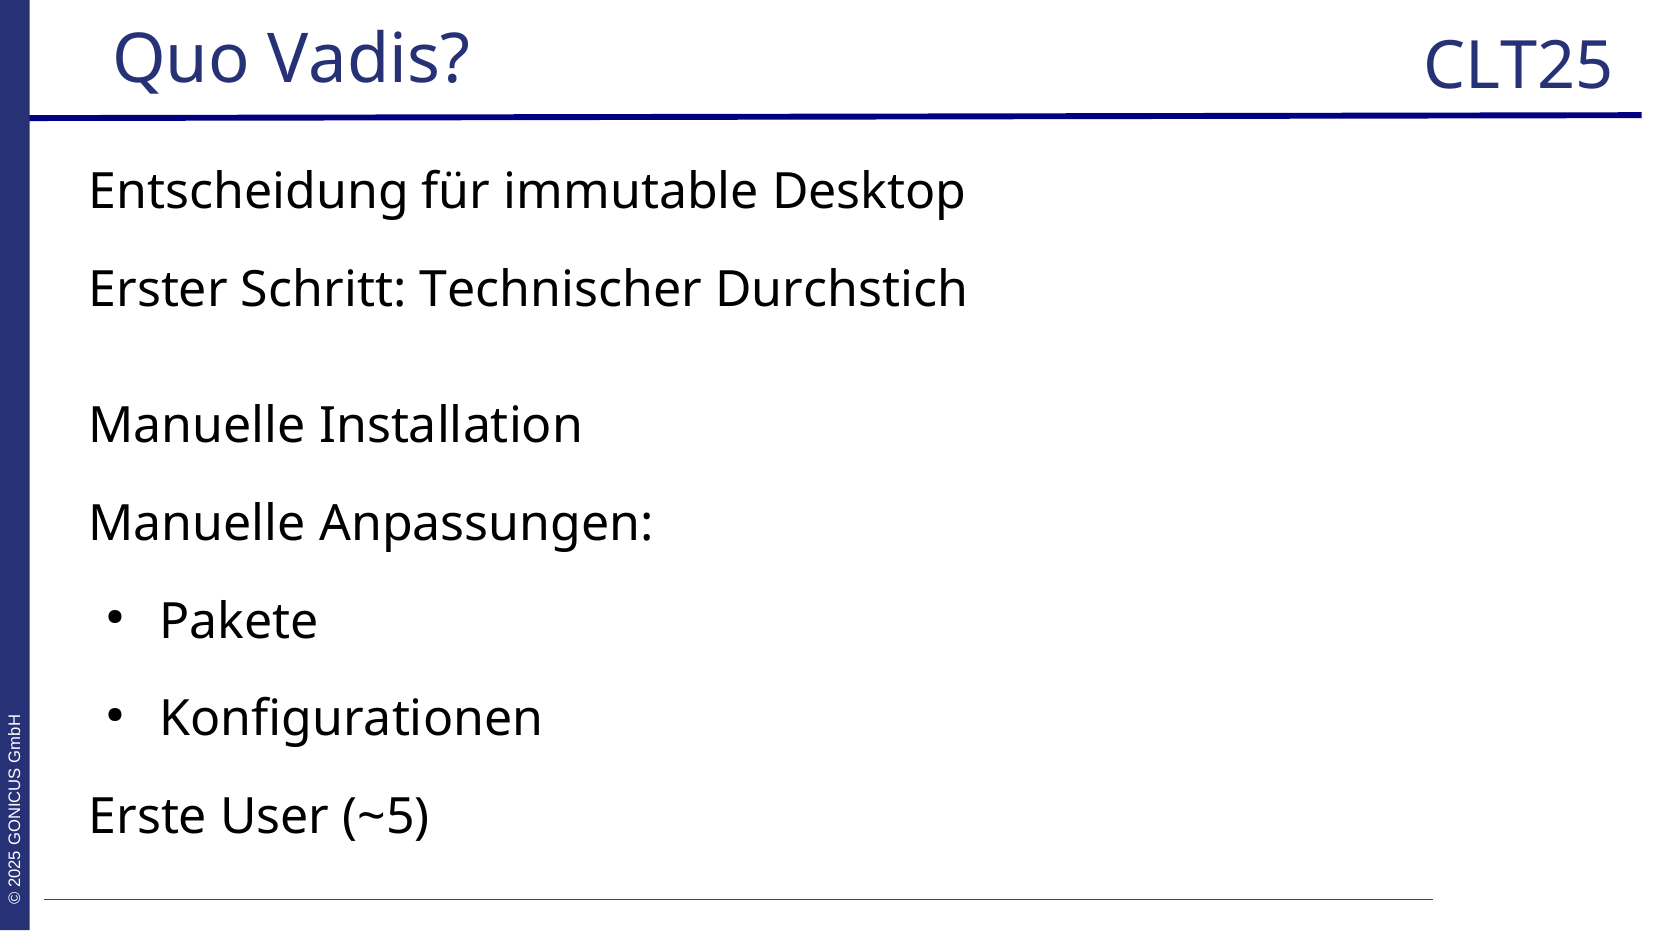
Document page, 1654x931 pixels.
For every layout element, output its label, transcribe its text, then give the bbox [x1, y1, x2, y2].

list Entscheidung für immutable Desktop Erster Schritt: Technischer Durchstich Manuelle Installation Manuelle Anpassungen: Pakete Konfigurationen Erste User (~5) [88, 155, 1590, 852]
title Quo Vadis? [112, 0, 1525, 134]
